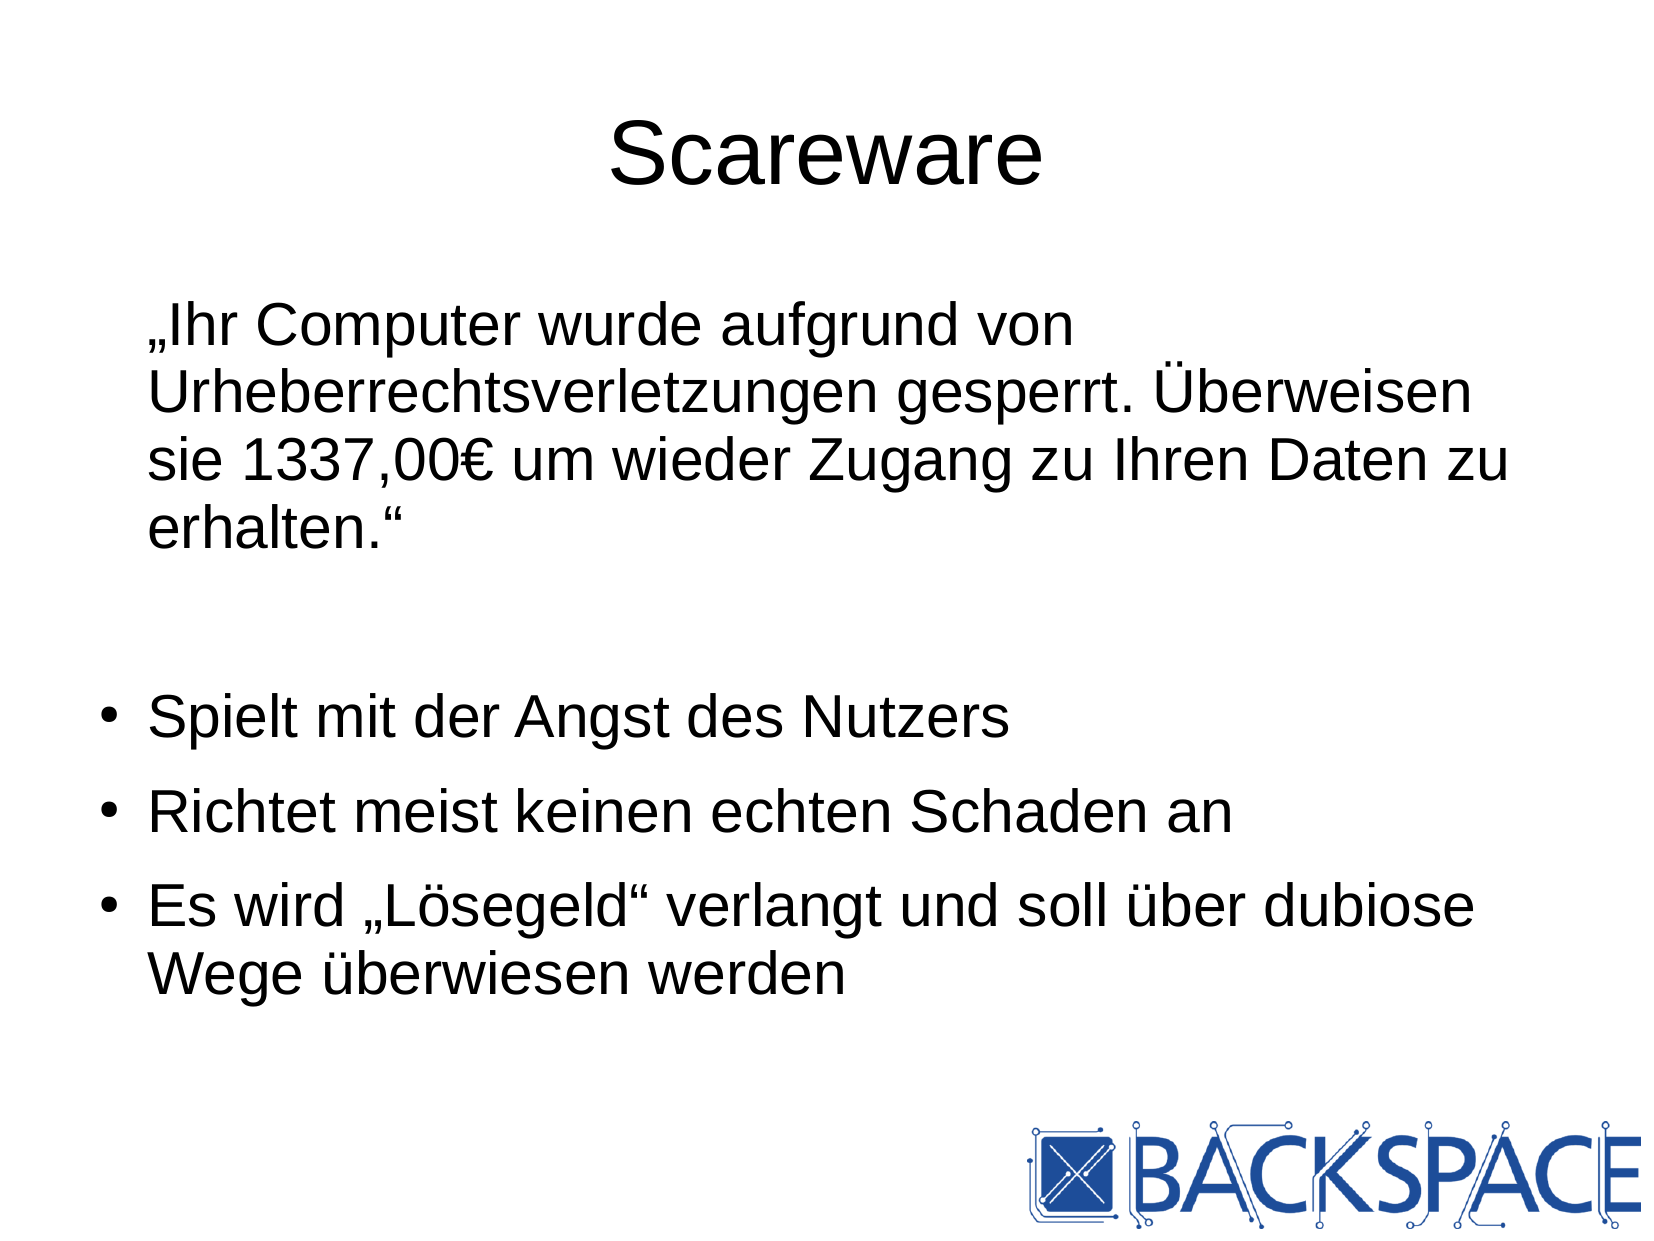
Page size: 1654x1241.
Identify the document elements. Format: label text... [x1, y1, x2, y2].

list „Ihr Computer wurde aufgrund von Urheberrechtsverletzungen gesperrt. Überweisen sie 1337,00€ um wieder Zugang zu Ihren Daten zu erhalten.“ Spielt mit der Angst des Nutzers Richtet meist keinen echten Schaden an Es wird „Lösegeld“ verlangt und soll über dubiose Wege überwiesen werden [82, 290, 1538, 1010]
picture [1027, 1121, 1641, 1229]
title Scareware [82, 49, 1571, 257]
